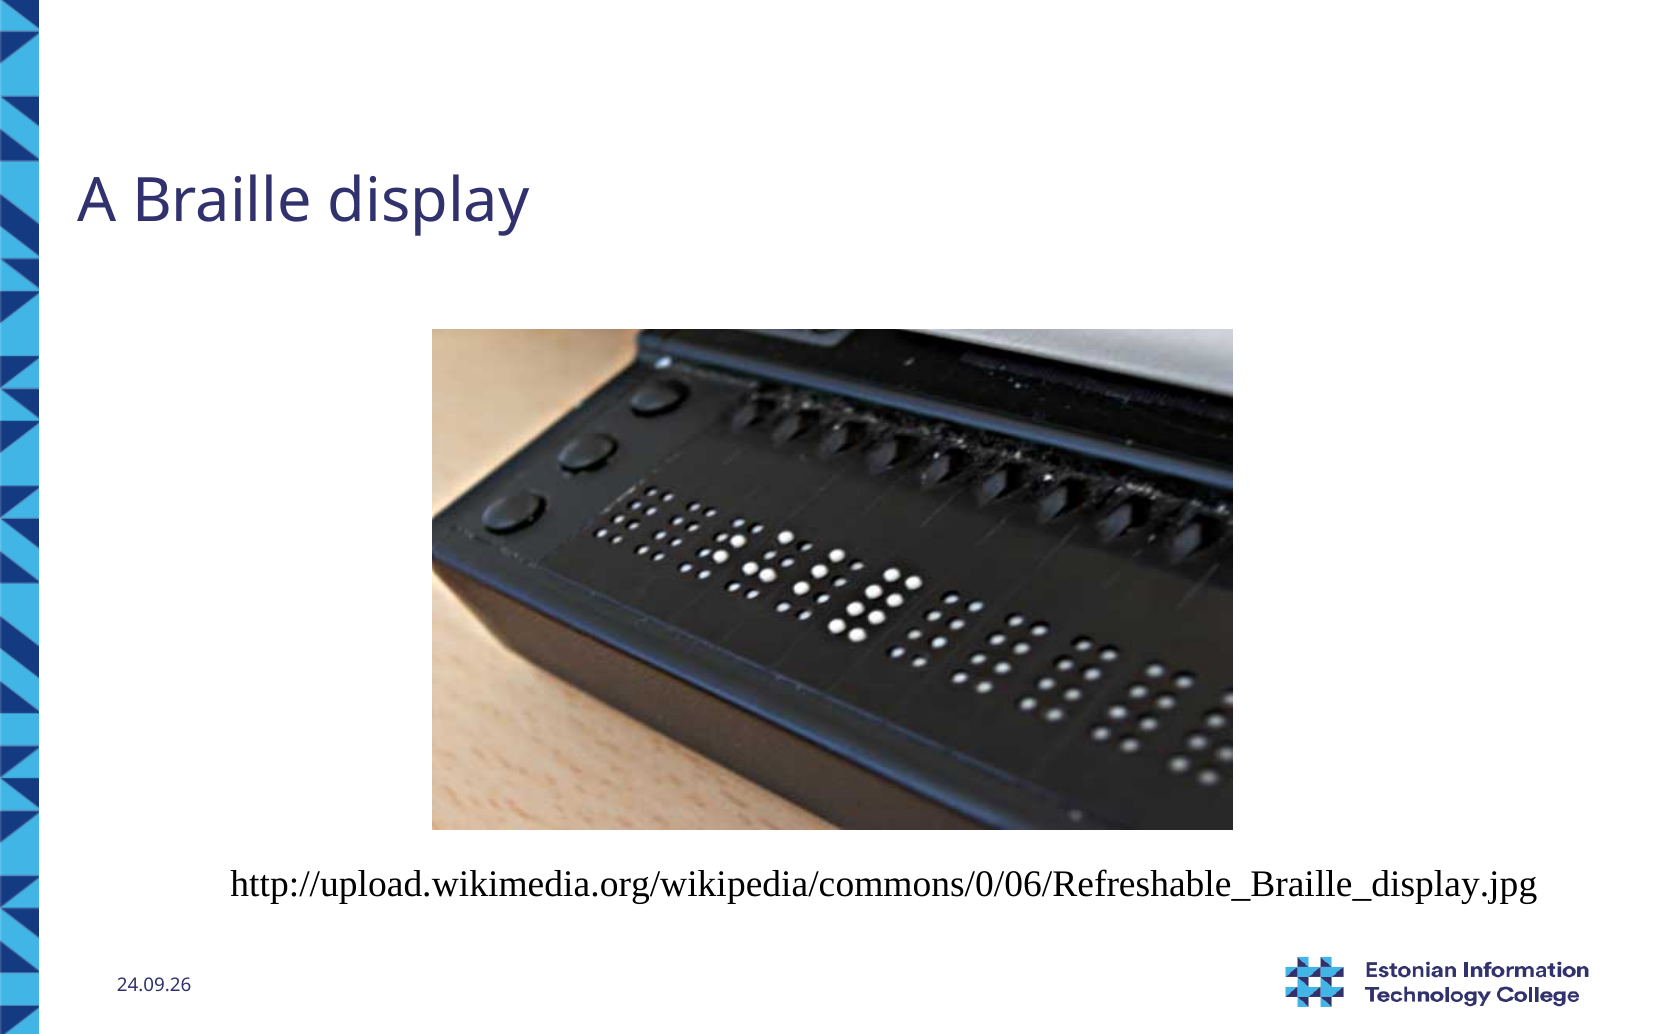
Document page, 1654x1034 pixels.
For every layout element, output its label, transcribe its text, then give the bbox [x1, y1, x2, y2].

title A Braille display [77, 111, 1213, 284]
text_box http://upload.wikimedia.org/wikipedia/commons/0/06/Refreshable_Braille_display.jpg [230, 859, 1654, 956]
picture [432, 329, 1233, 830]
